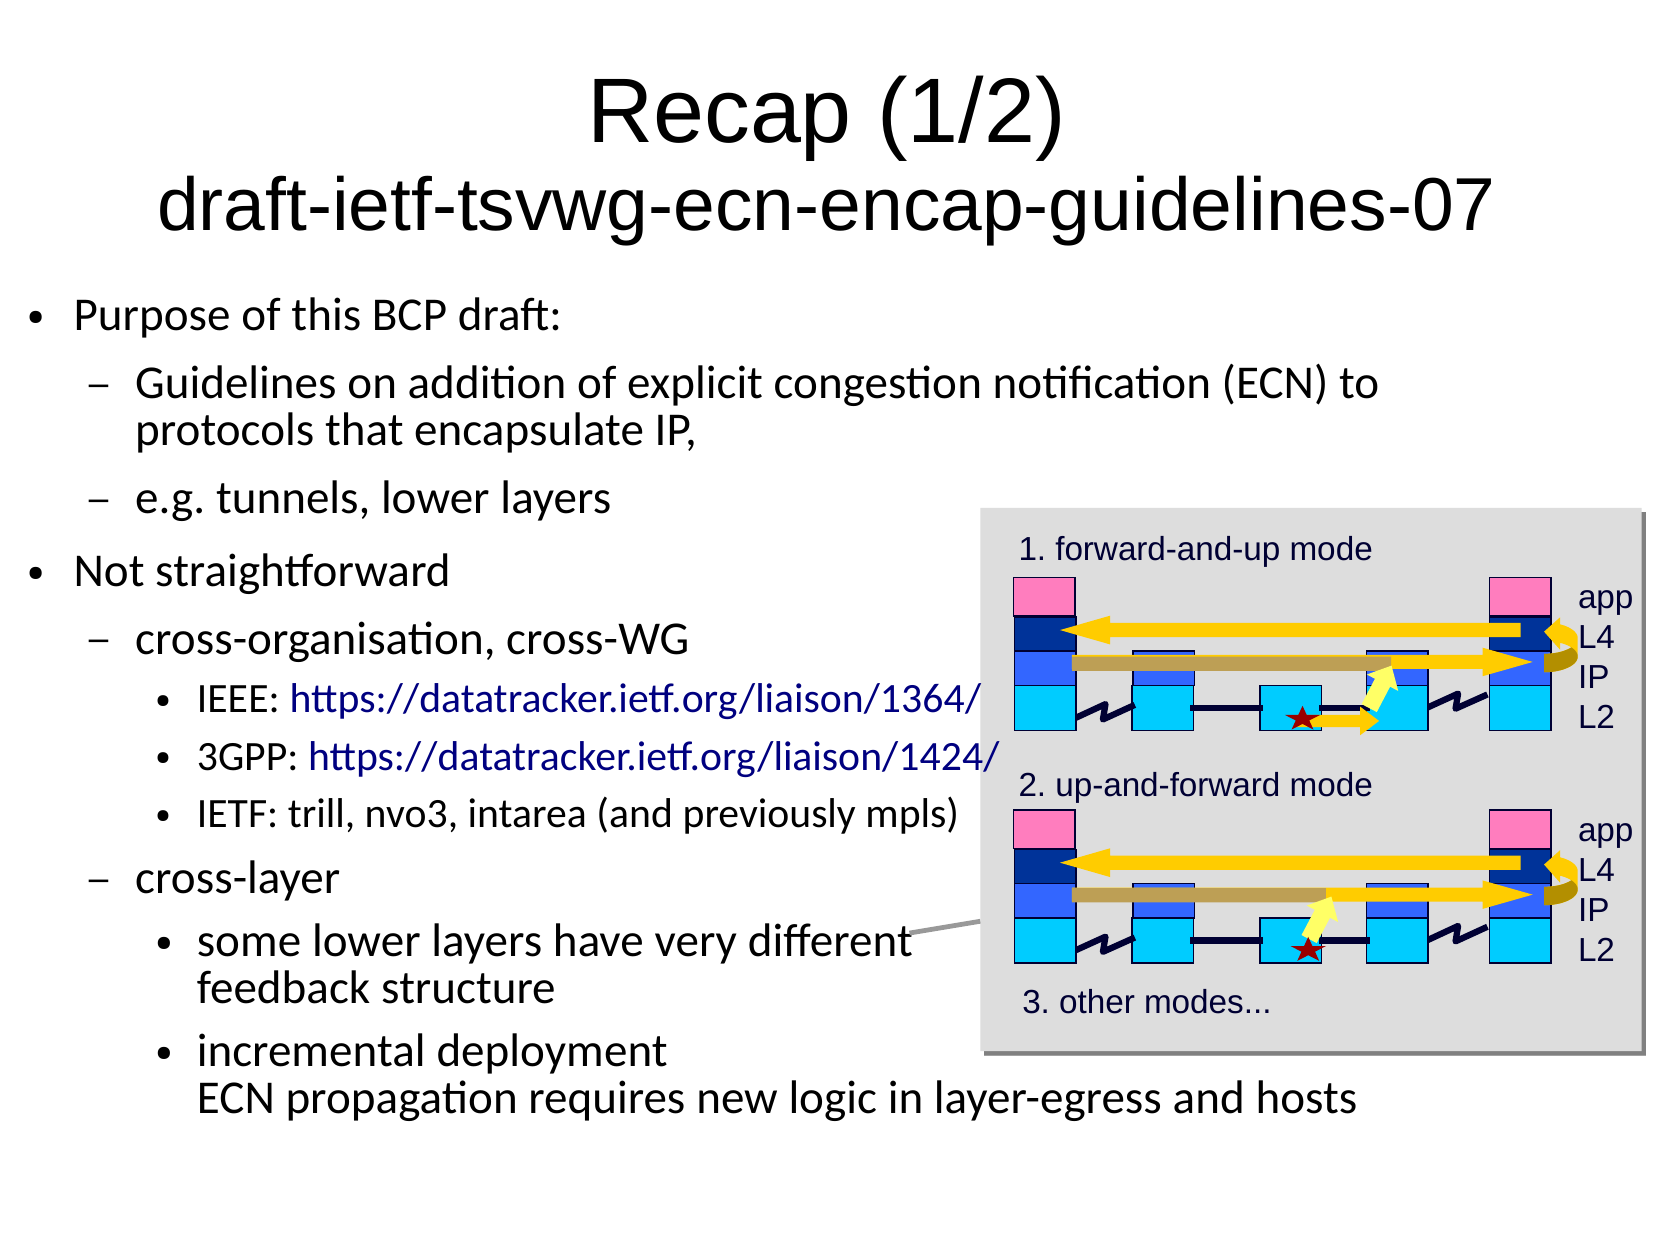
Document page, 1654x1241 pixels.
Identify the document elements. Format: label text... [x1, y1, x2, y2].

text_box 3. other modes... [1007, 972, 1288, 1028]
list Purpose of this BCP draft: Guidelines on addition of explicit congestion notification (ECN) to protocols that encapsulate IP, e.g. tunnels, lower layers Not straightforward cross-organisation, cross-WG IEEE: https://datatracker.ietf.org/liaison/1364/ 3GPP: https://datatracker.ietf.org/liaison/1424/ IETF: trill, nvo3, intarea (and previously mpls) cross-layer some lower layers have very different feedback structure incremental deployment ECN propagation requires new logic in layer-egress and hosts [11, 295, 1501, 1128]
text_box 1. forward-and-up mode [1003, 519, 1389, 576]
title Recap (1/2) draft-ietf-tsvwg-ecn-encap-guidelines-07 [82, 49, 1571, 257]
text_box 2. up-and-forward mode [1003, 755, 1389, 811]
text_box app L4 IP L2 [1563, 568, 1649, 744]
text_box app L4 IP L2 [1563, 800, 1649, 976]
text_box [1013, 507, 1642, 1052]
